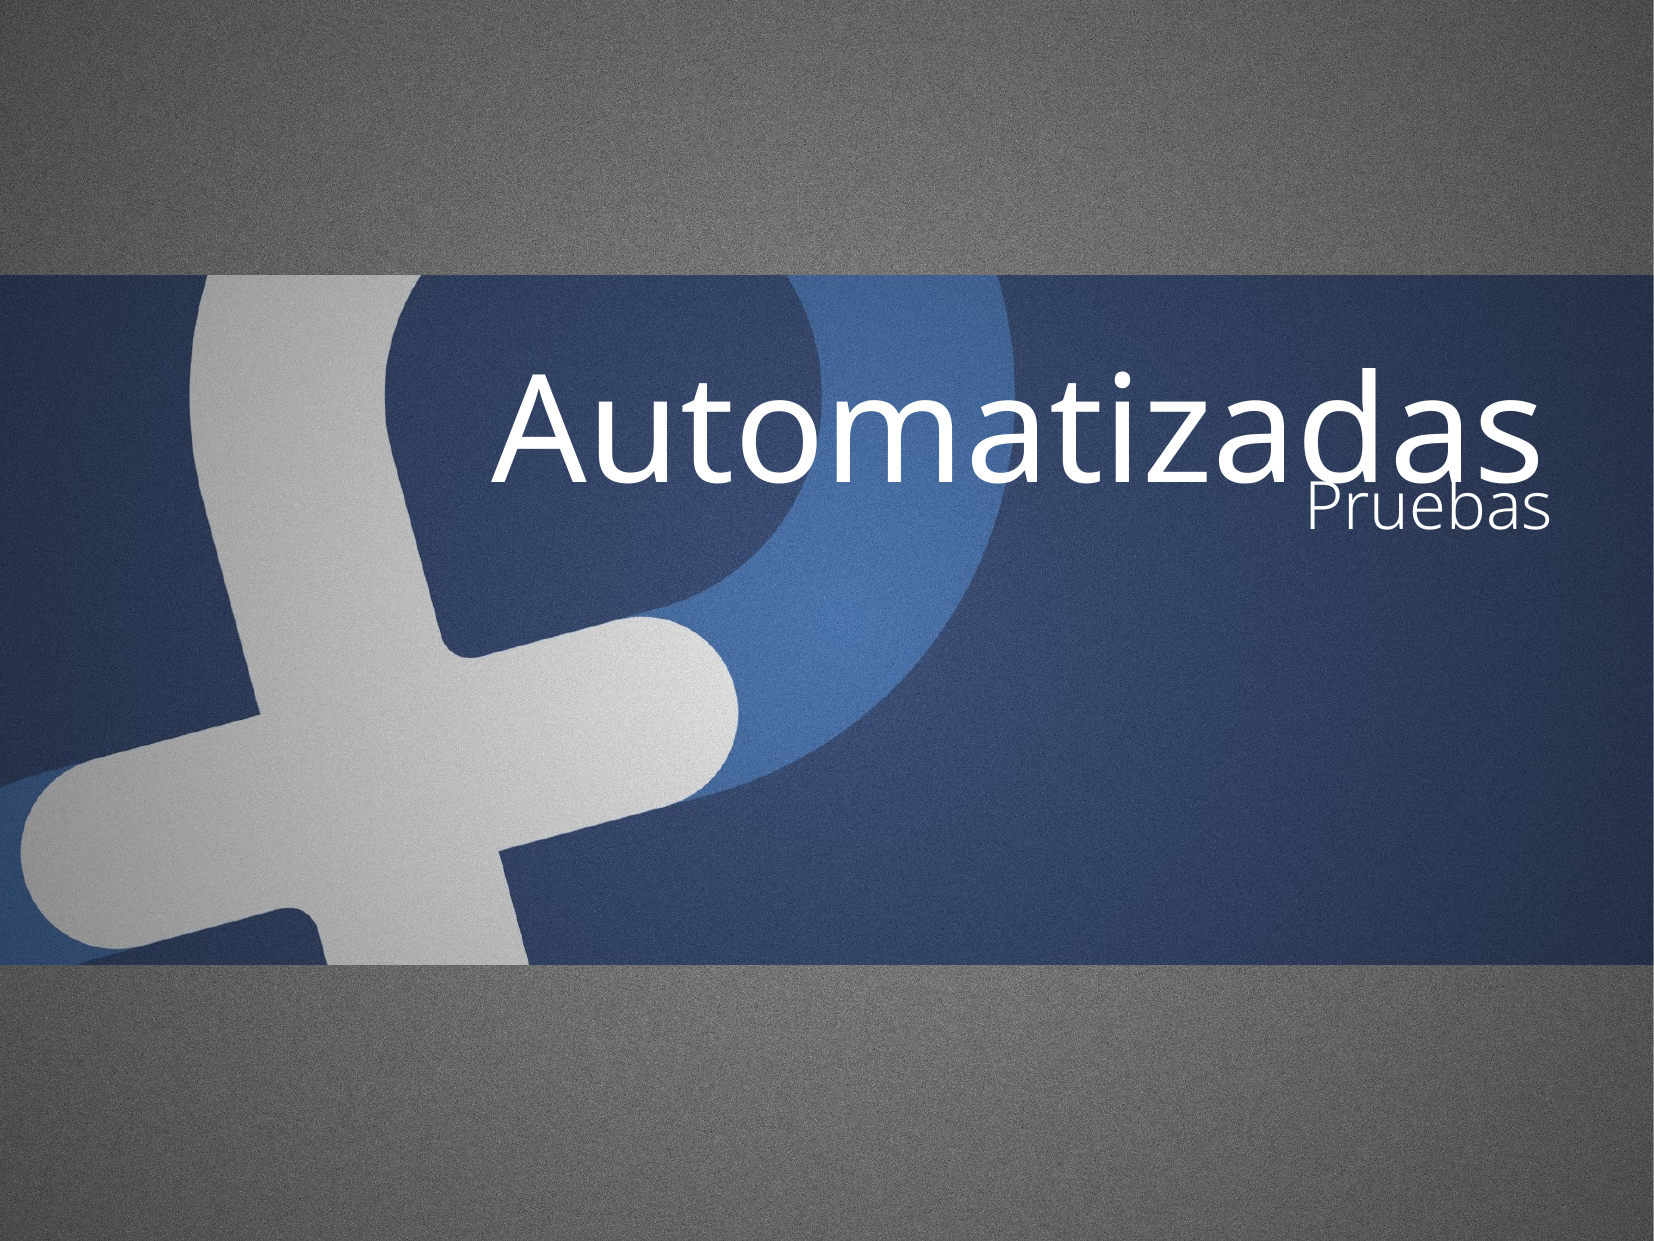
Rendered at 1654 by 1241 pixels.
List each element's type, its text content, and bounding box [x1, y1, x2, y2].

text_box Automatizadas [440, 315, 1561, 654]
picture [0, 0, 1654, 1241]
text_box Pruebas [395, 458, 1554, 621]
